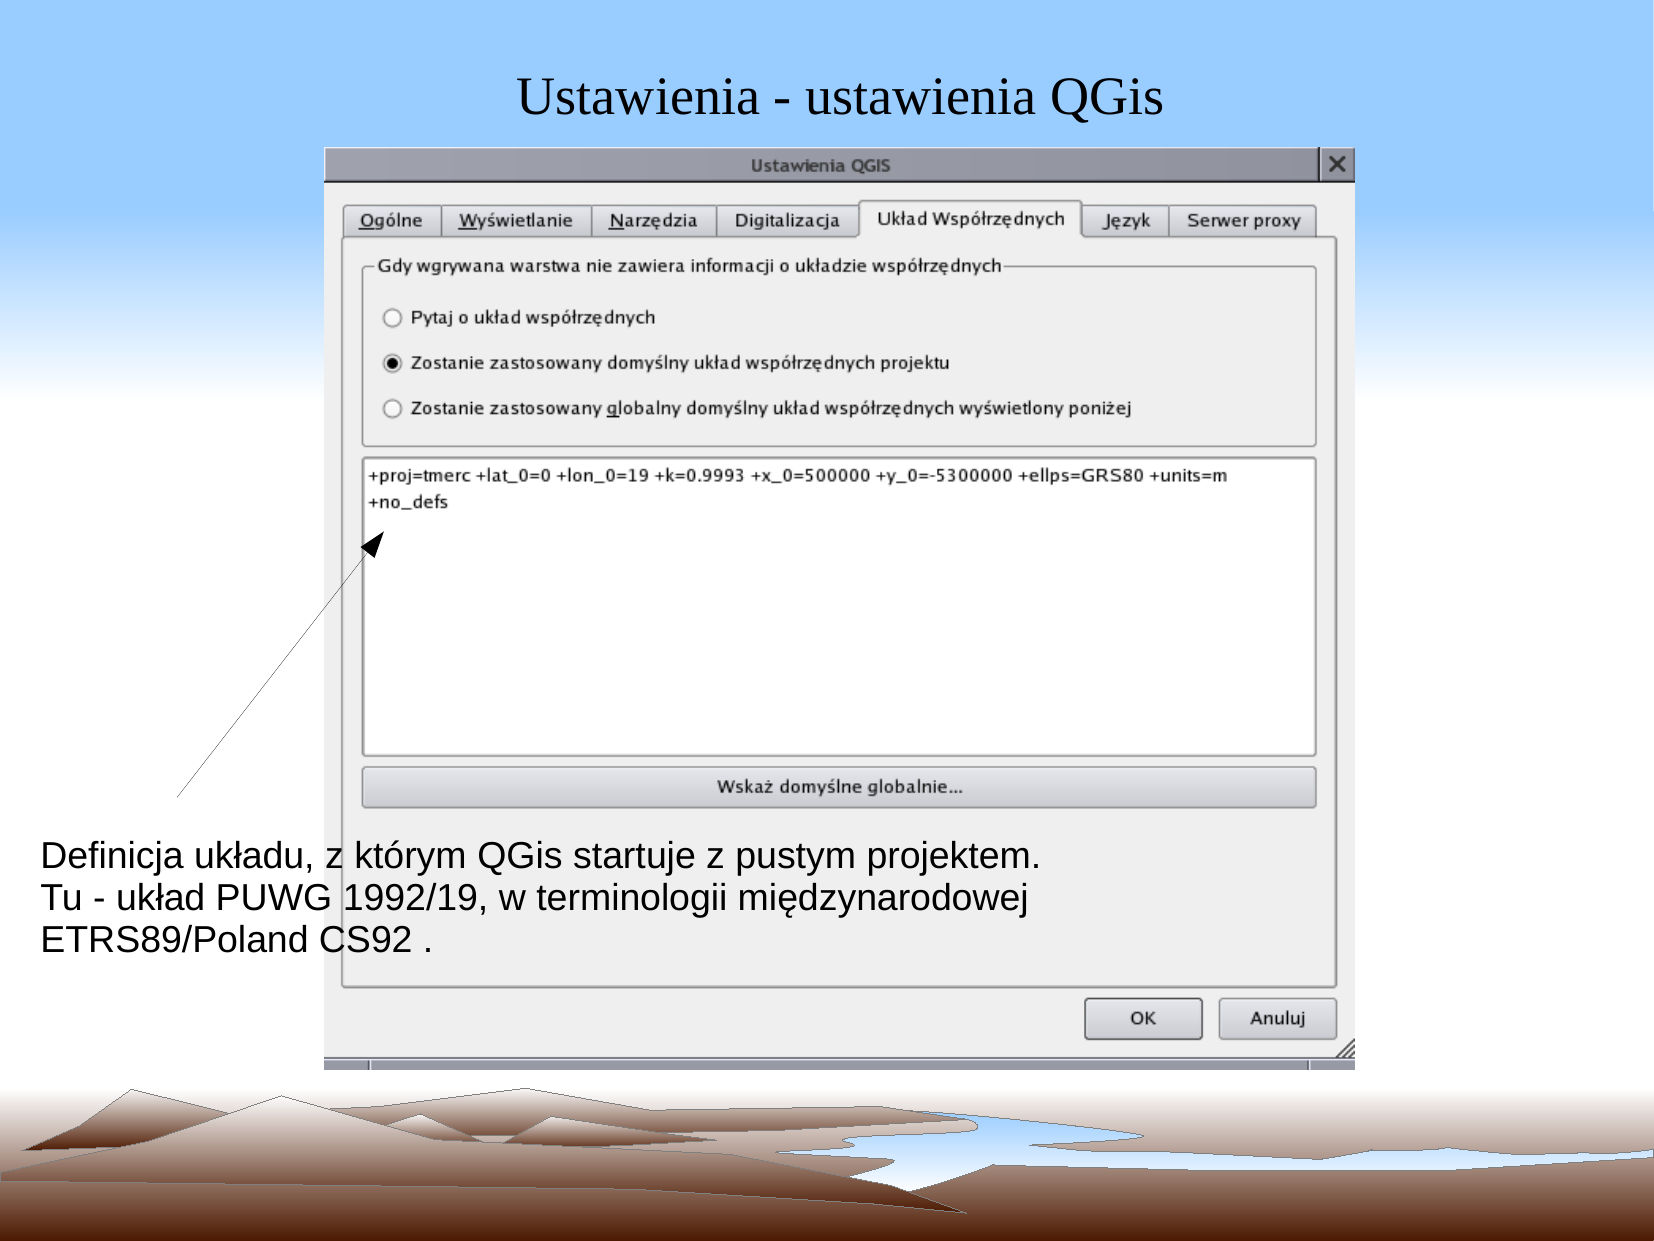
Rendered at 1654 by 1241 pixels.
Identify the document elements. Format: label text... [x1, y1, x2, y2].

picture [324, 147, 1355, 1070]
text_box Definicja układu, z którym QGis startuje z pustym projektem. Tu - układ PUWG 1992/19, w terminologii międzynarodowej ETRS89/Poland CS92 . [25, 826, 1060, 1010]
text_box Ustawienia - ustawienia QGis [502, 59, 1182, 134]
